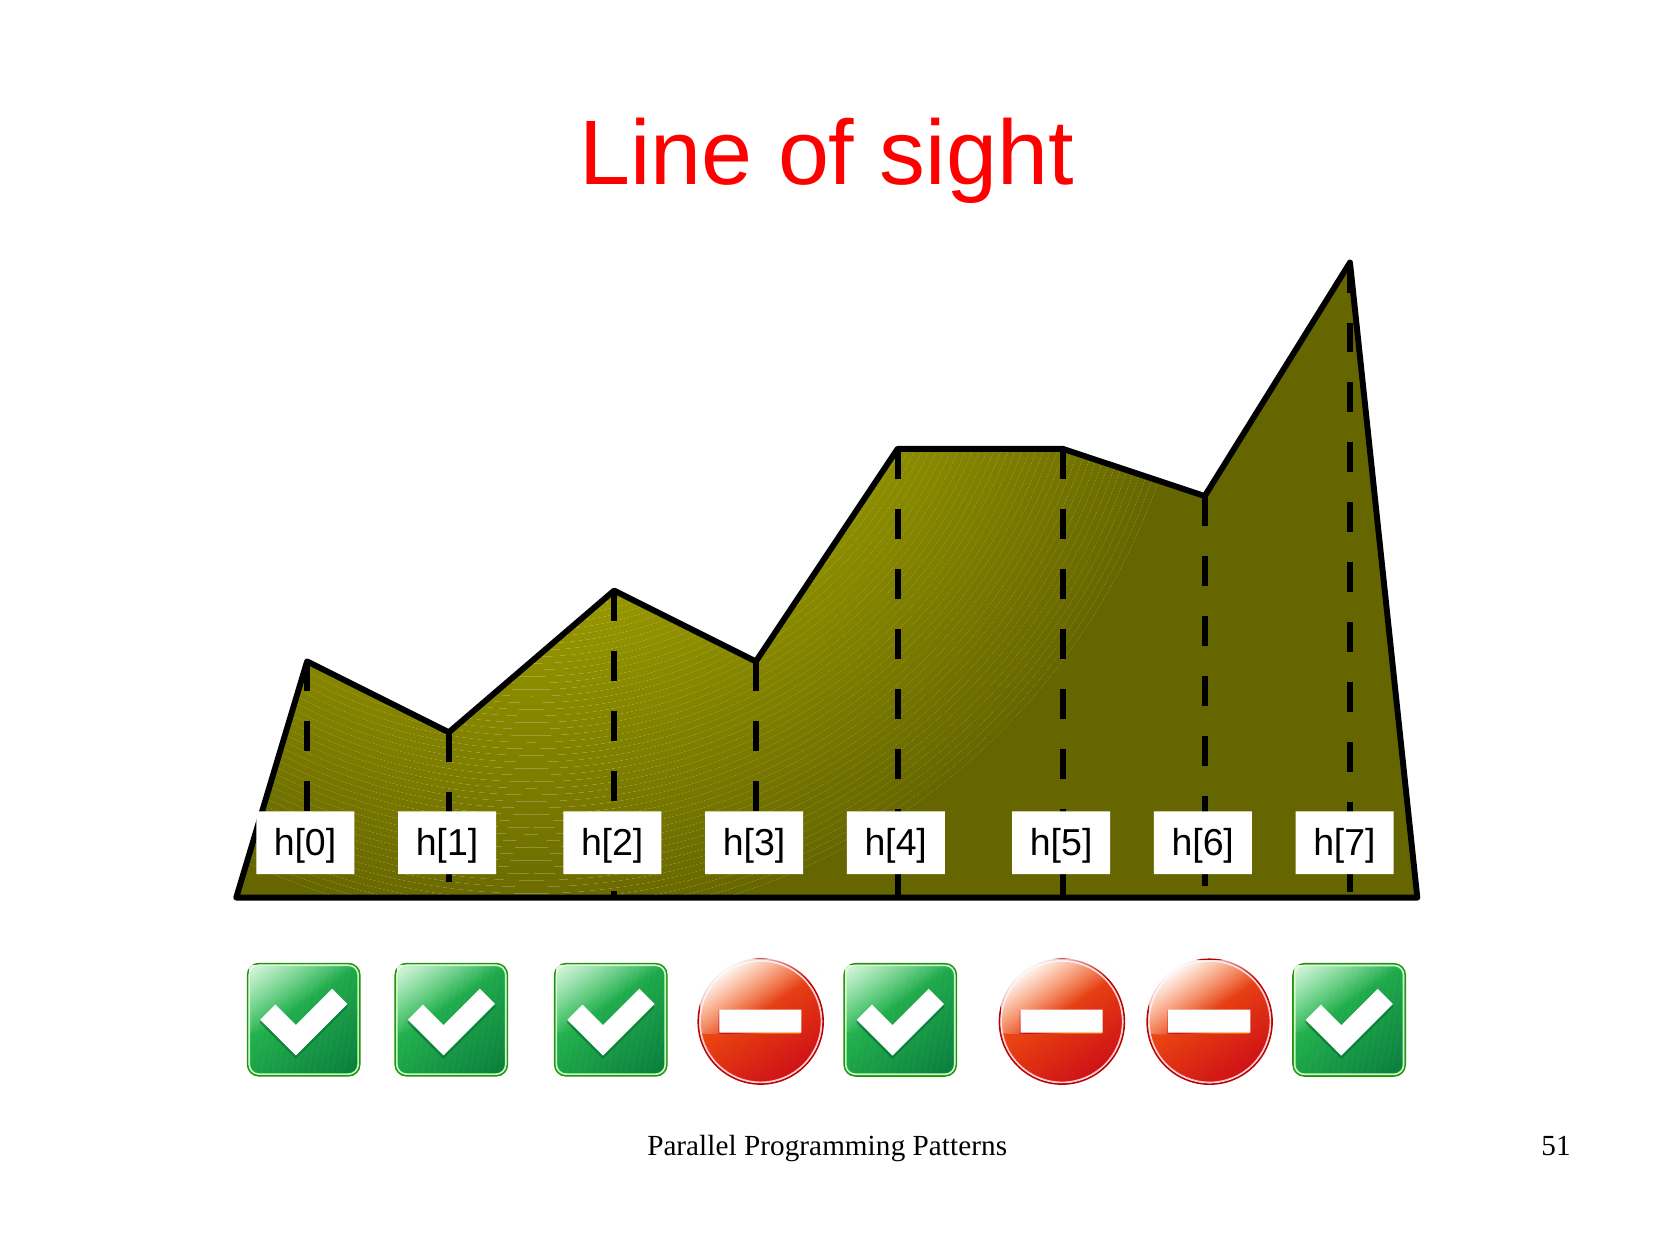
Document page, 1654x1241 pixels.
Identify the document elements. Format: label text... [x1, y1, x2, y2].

text_box h[5] [1012, 811, 1111, 875]
text_box h[1] [398, 811, 497, 875]
title Line of sight [82, 49, 1571, 257]
text_box h[6] [1153, 811, 1252, 875]
text_box h[3] [705, 811, 804, 875]
text_box h[0] [256, 811, 355, 875]
text_box [236, 267, 1418, 898]
text_box h[2] [563, 811, 662, 875]
text_box h[4] [846, 811, 945, 875]
text_box h[7] [1295, 811, 1394, 875]
picture [212, 931, 1437, 1111]
